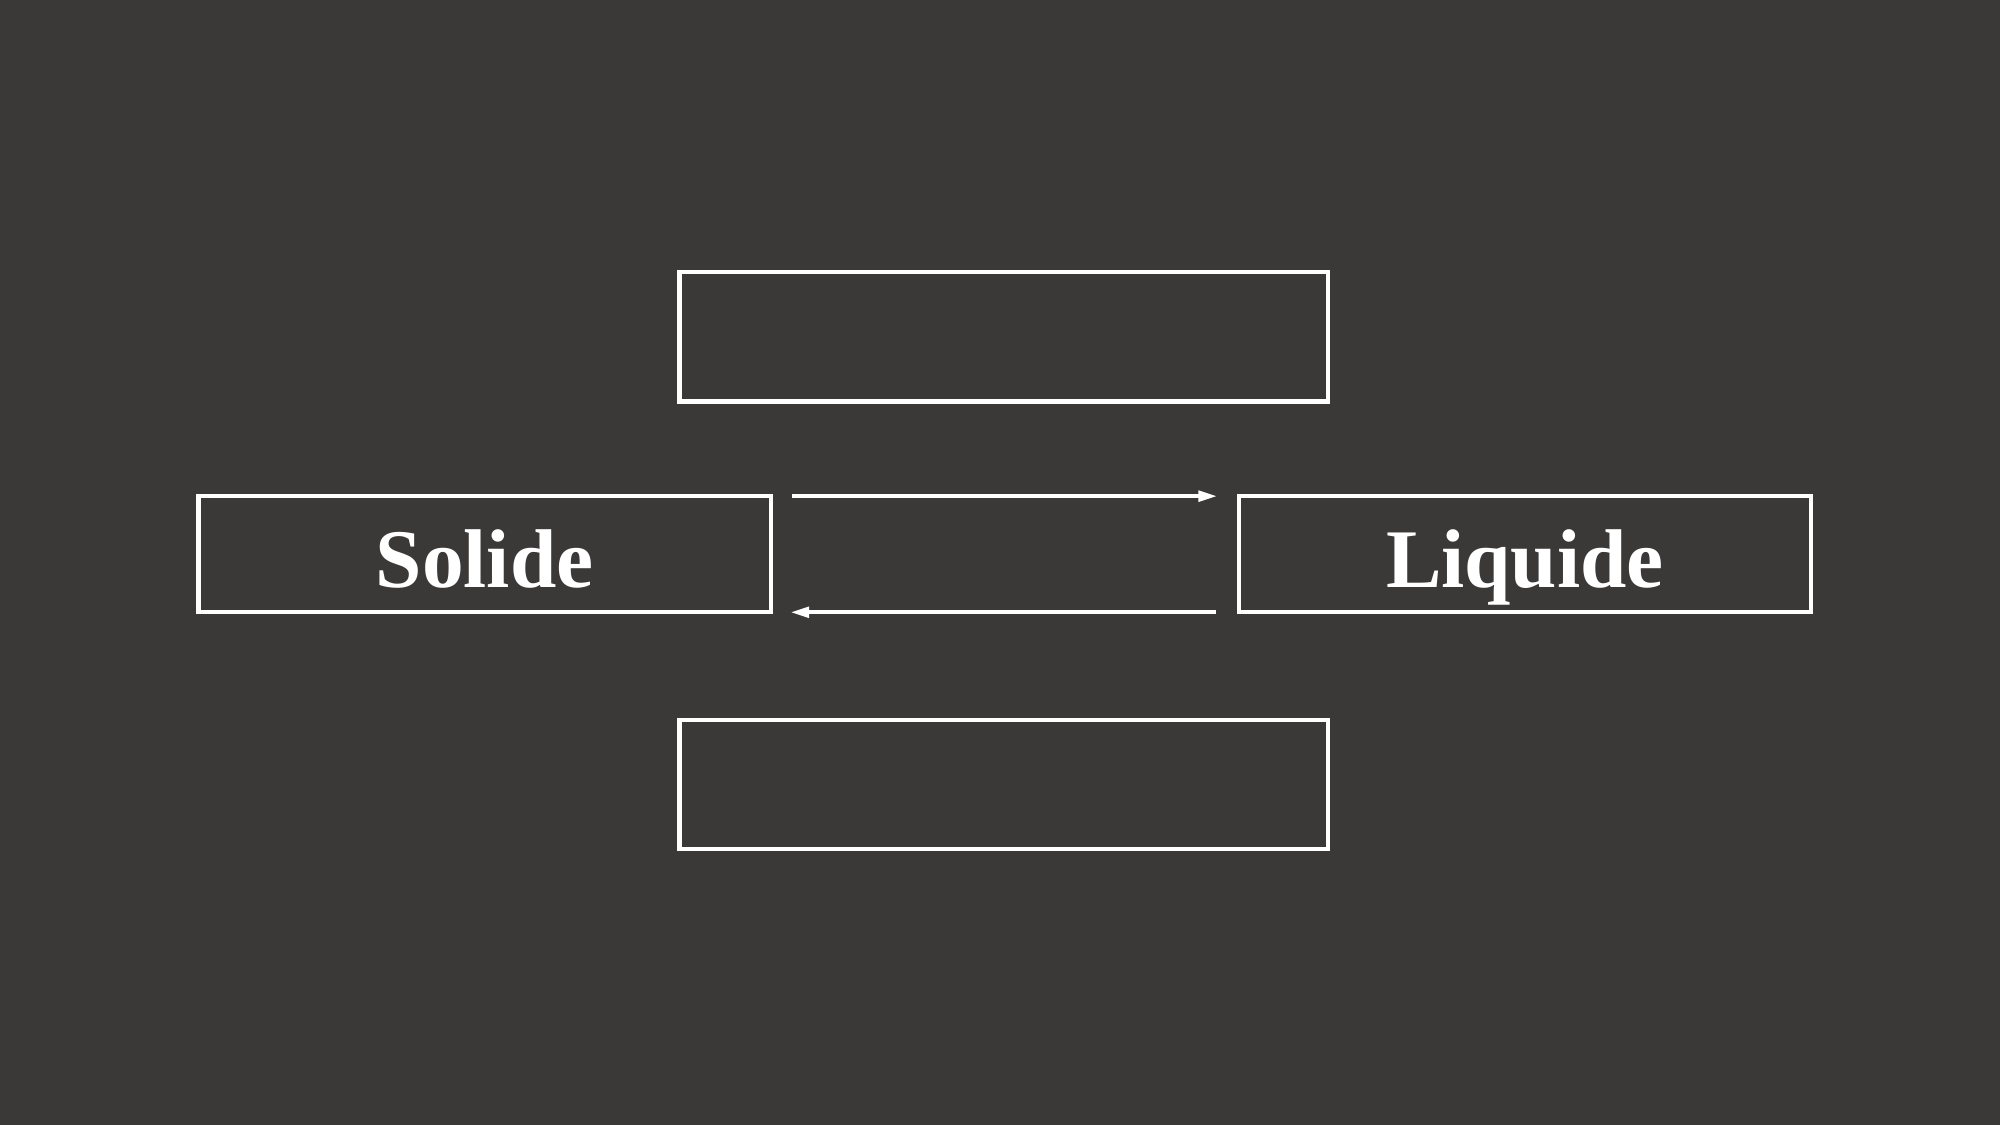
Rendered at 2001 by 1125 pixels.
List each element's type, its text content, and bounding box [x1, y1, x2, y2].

text_box Solide [198, 496, 771, 613]
text_box Liquide [1238, 496, 1812, 613]
